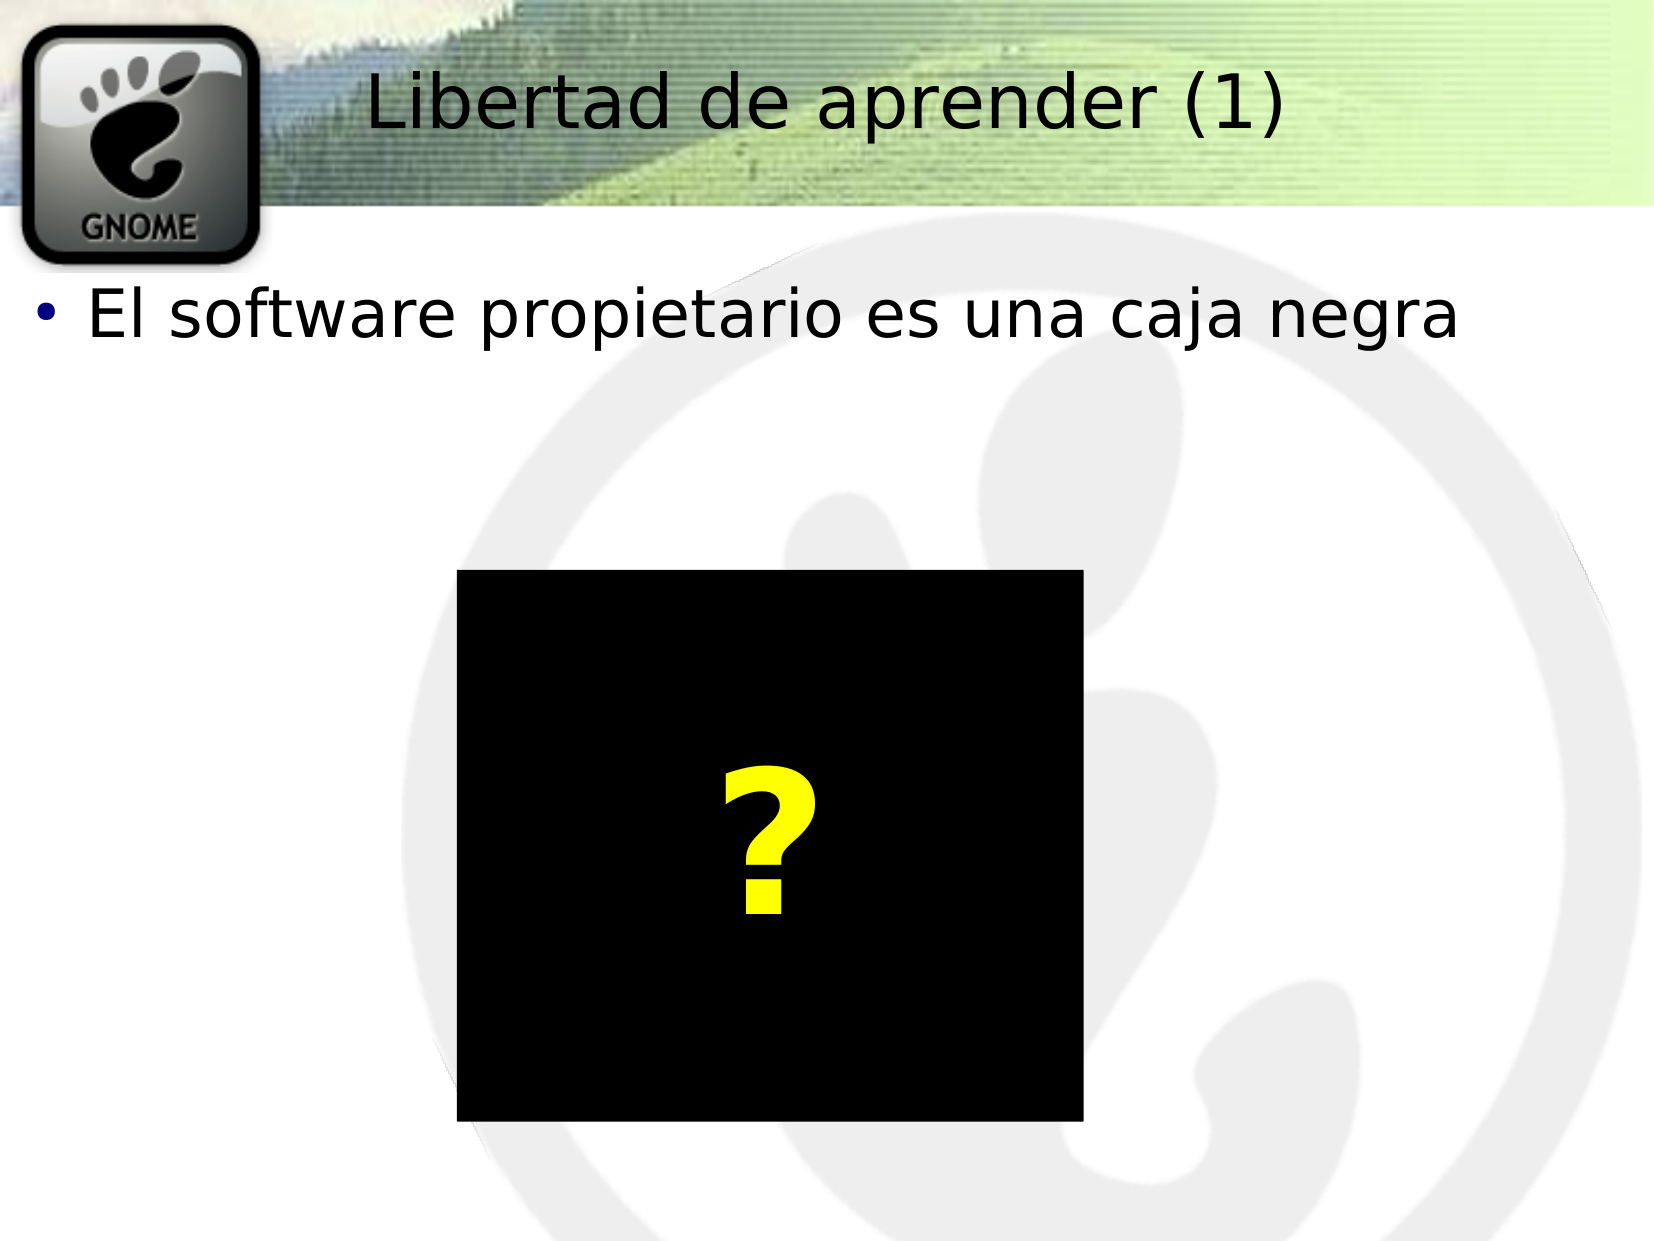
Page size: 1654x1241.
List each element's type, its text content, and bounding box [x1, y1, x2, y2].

title Libertad de aprender (1) [0, 0, 1653, 207]
picture [0, 0, 1654, 280]
list El software propietario es una caja negra [0, 280, 1653, 1240]
